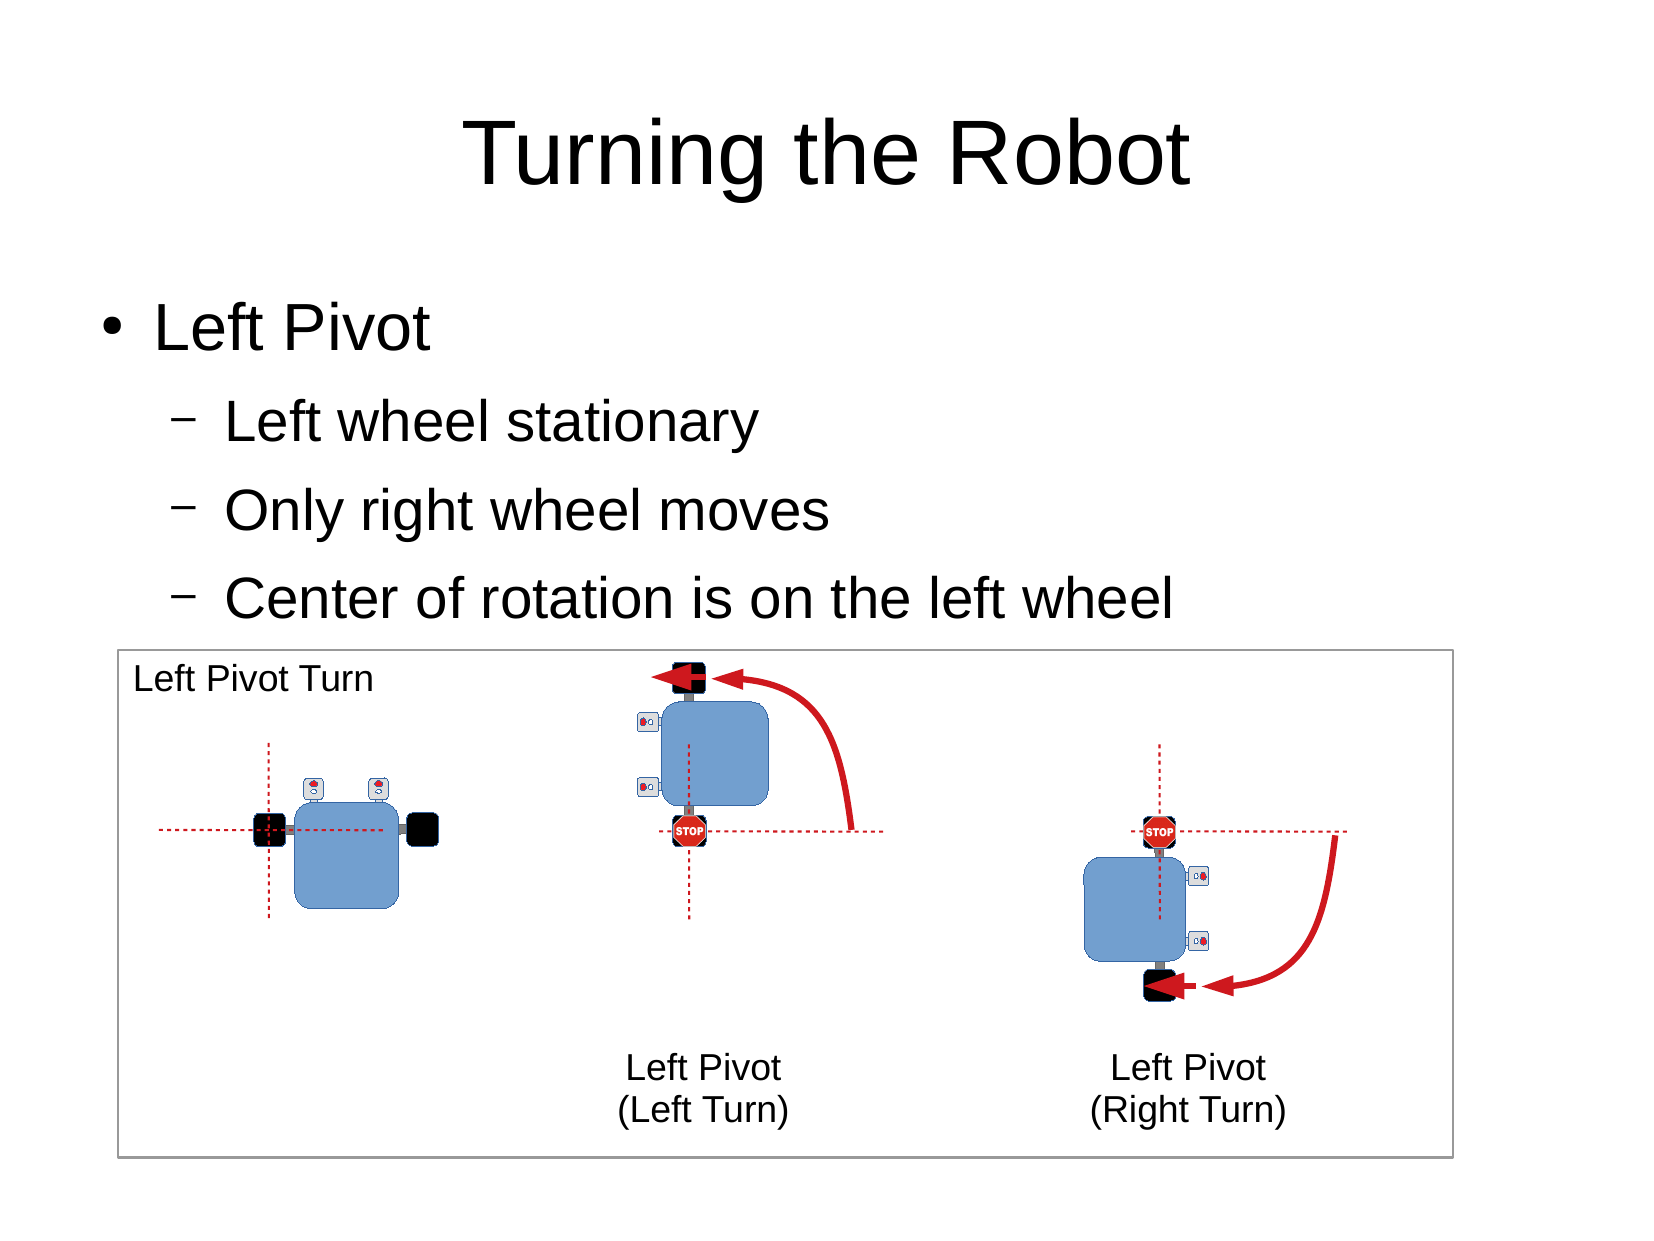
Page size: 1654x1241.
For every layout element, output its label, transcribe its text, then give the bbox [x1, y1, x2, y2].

text_box [1083, 848, 1209, 985]
text_box [253, 777, 439, 909]
text_box Left Pivot (Right Turn) [1074, 1039, 1312, 1139]
list Left Pivot Left wheel stationary Only right wheel moves Center of rotation is on the left wheel [119, 651, 1452, 1010]
text_box Left Pivot (Left Turn) [602, 1039, 839, 1139]
picture [673, 815, 706, 847]
text_box [672, 662, 706, 674]
text_box [1143, 987, 1176, 1002]
picture [1143, 816, 1176, 848]
list Left Pivot Left wheel stationary Only right wheel moves Center of rotation is on the left wheel [82, 290, 1571, 1010]
title Turning the Robot [82, 49, 1571, 257]
text_box Left Pivot Turn [119, 651, 461, 749]
text_box [637, 680, 769, 815]
